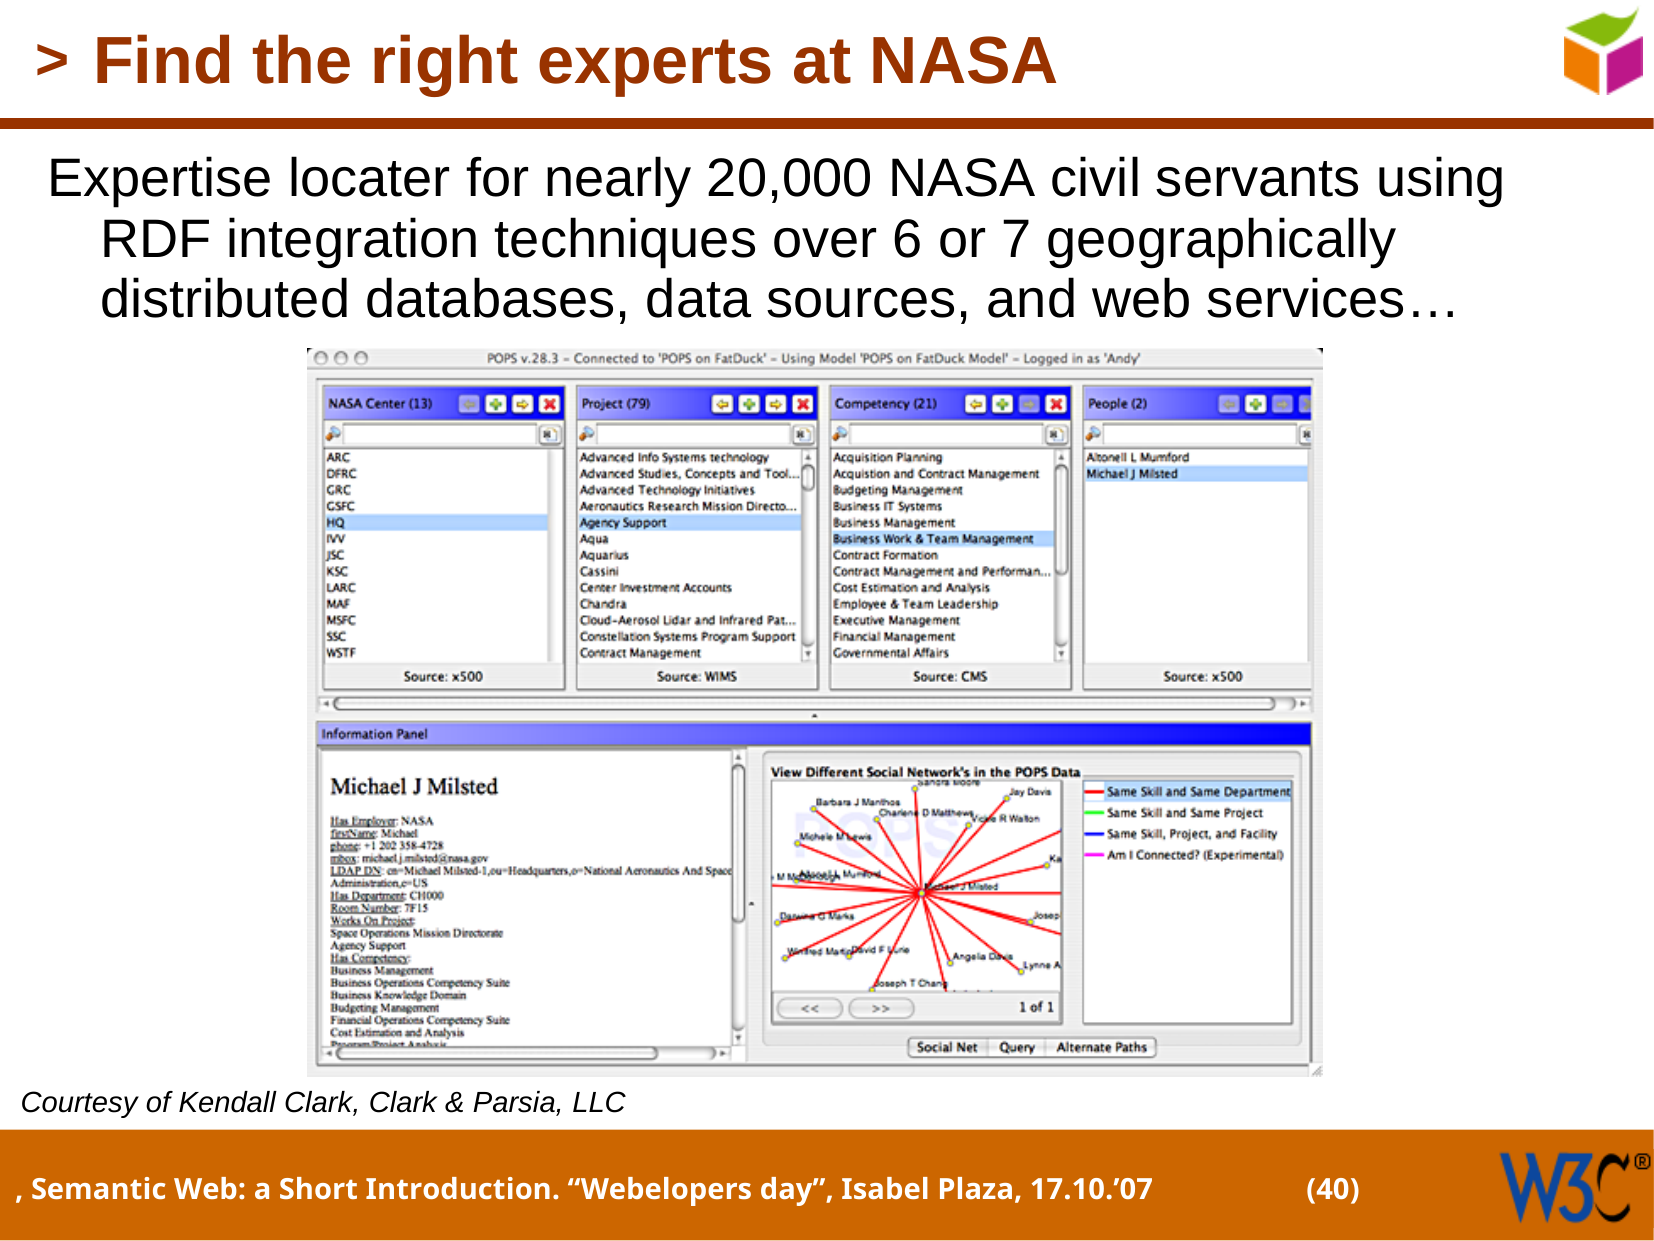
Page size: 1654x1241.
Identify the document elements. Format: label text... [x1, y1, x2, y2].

title Find the right experts at NASA [93, 7, 1493, 111]
picture [1564, 5, 1643, 95]
list Expertise locater for nearly 20,000 NASA civil servants using RDF integration techniques over 6 or 7 geographically distributed databases, data sources, and web services… [29, 147, 1624, 384]
text_box Courtesy of Kendall Clark, Clark & Parsia, LLC [5, 1080, 642, 1129]
picture [1495, 1149, 1654, 1228]
picture [307, 348, 1323, 1077]
